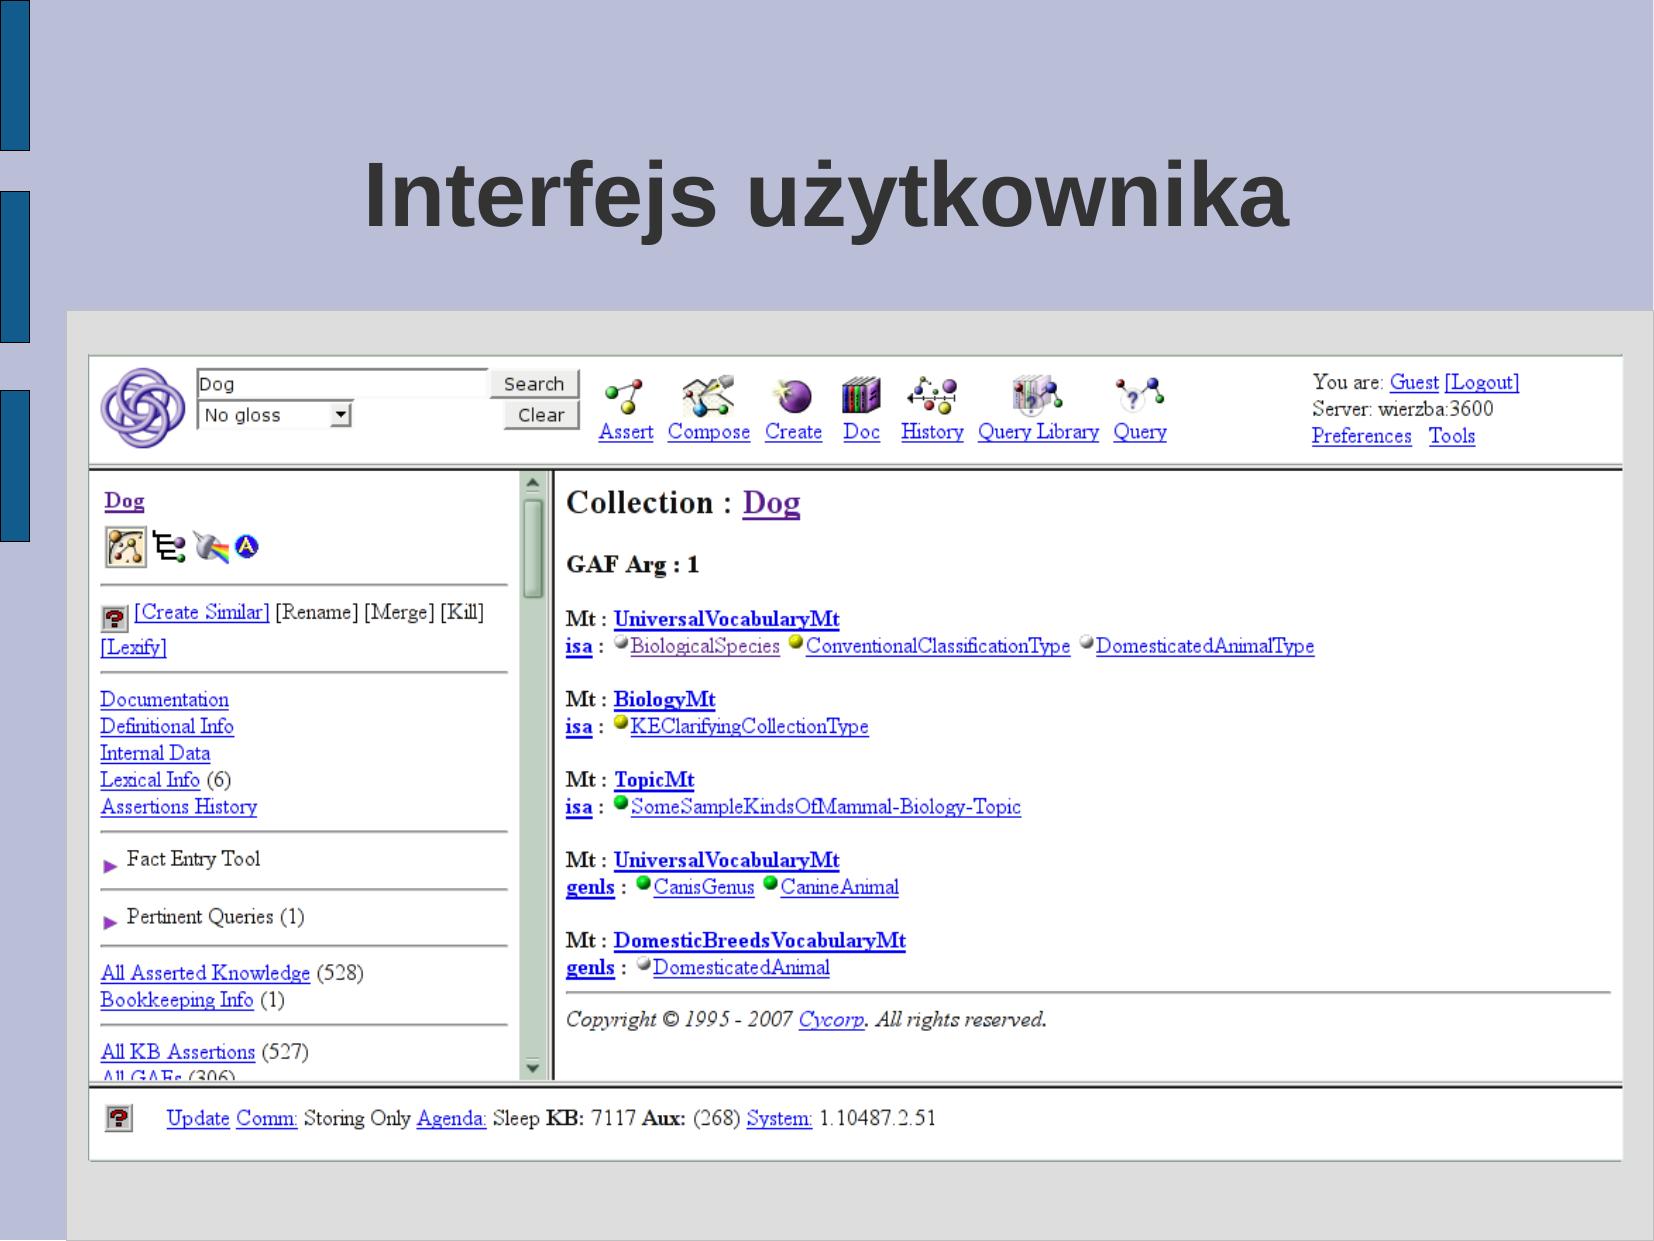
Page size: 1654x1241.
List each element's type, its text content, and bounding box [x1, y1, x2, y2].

picture [88, 354, 1624, 1162]
title Interfejs użytkownika [121, 91, 1534, 299]
